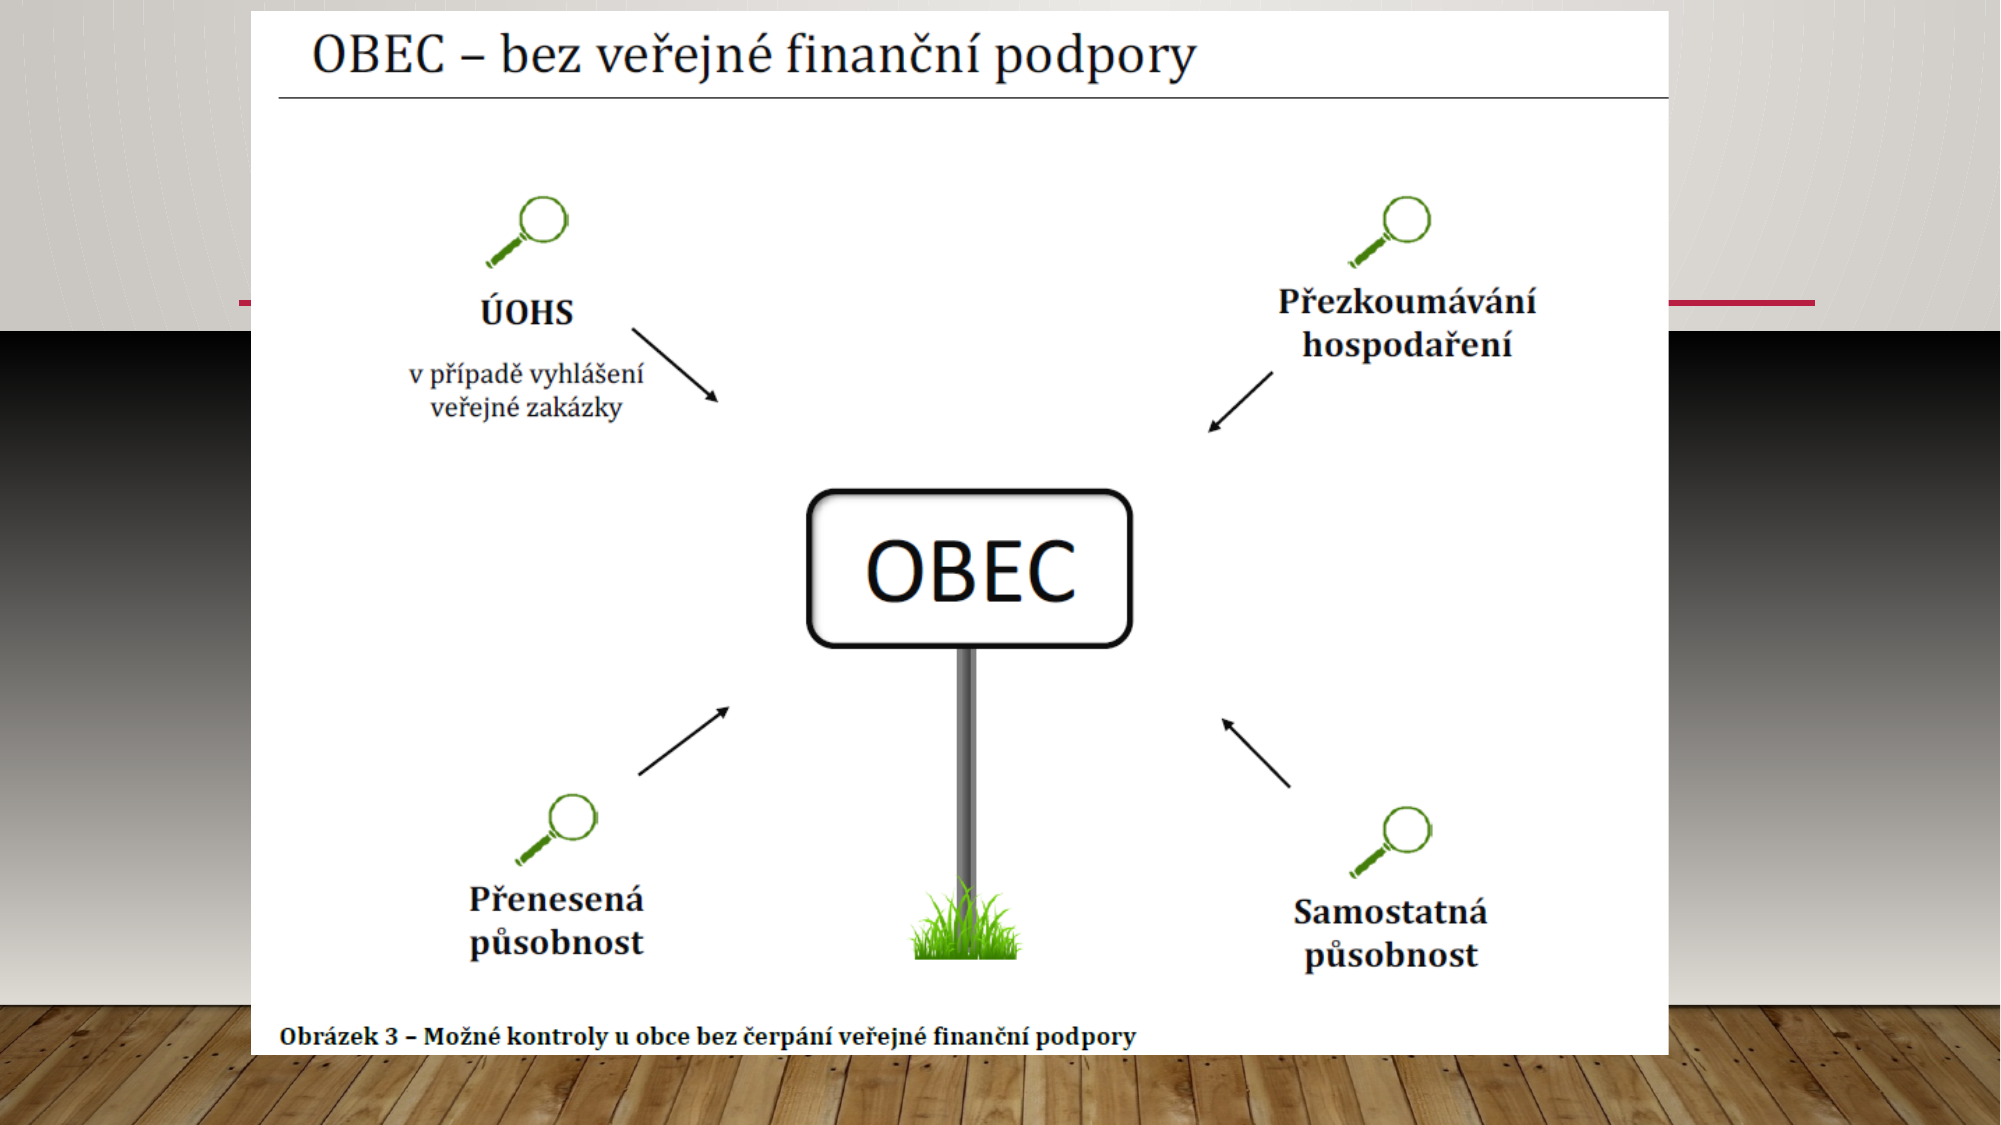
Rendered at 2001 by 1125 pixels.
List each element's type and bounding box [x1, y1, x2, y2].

picture [251, 11, 1669, 1055]
